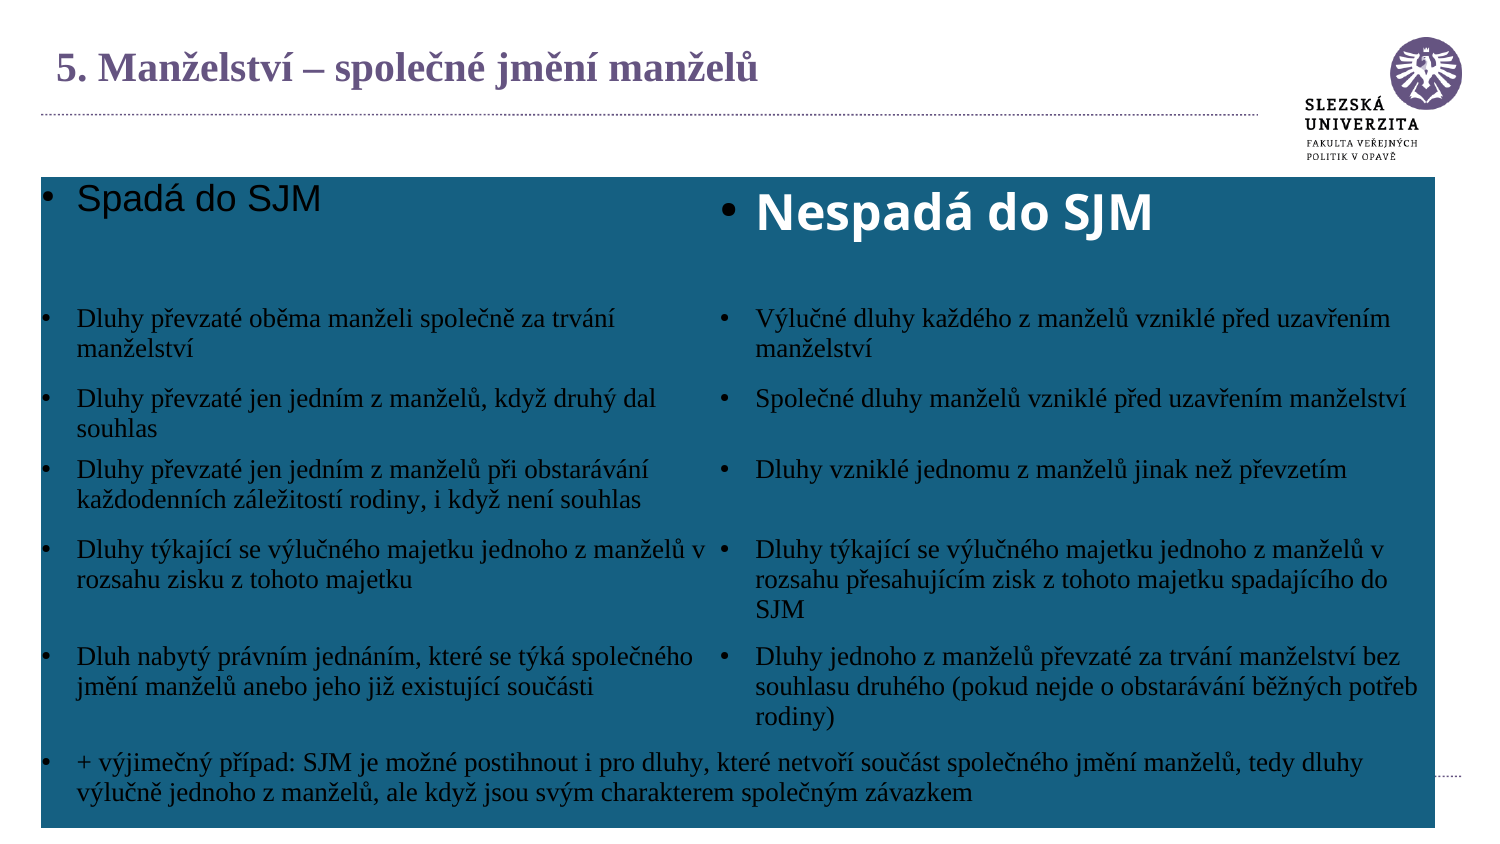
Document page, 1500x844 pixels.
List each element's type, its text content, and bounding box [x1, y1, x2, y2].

table_cell Dluhy jednoho z manželů převzaté za trvání manželství bez souhlasu druhého (pokud nejde o obstarávání běžných potřeb rodiny) [720, 642, 1435, 748]
table_cell Dluhy převzaté oběma manželi společně za trvání manželství [41, 304, 720, 384]
table_cell Dluhy vzniklé jednomu z manželů jinak než převzetím [720, 455, 1435, 535]
table_header Nespadá do SJM [720, 177, 1435, 304]
table_cell Společné dluhy manželů vzniklé před uzavřením manželství [720, 384, 1435, 455]
table_cell Dluh nabytý právním jednáním, které se týká společného jmění manželů anebo jeho již existující součásti [41, 642, 720, 748]
table_cell Dluhy týkající se výlučného majetku jednoho z manželů v rozsahu zisku z tohoto majetku [41, 535, 720, 642]
table_cell Výlučné dluhy každého z manželů vzniklé před uzavřením manželství [720, 304, 1435, 384]
title 5. Manželství – společné jmění manželů [41, 32, 1220, 116]
table_cell Dluhy týkající se výlučného majetku jednoho z manželů v rozsahu přesahujícím zisk z tohoto majetku spadajícího do SJM [720, 535, 1435, 642]
table_cell + výjimečný případ: SJM je možné postihnout i pro dluhy, které netvoří součást společného jmění manželů, tedy dluhy výlučně jednoho z manželů, ale když jsou svým charakterem společným závazkem [41, 748, 1435, 828]
table_cell Dluhy převzaté jen jedním z manželů, když druhý dal souhlas [41, 384, 720, 455]
table_header Spadá do SJM [41, 177, 720, 304]
table_cell Dluhy převzaté jen jedním z manželů při obstarávání každodenních záležitostí rodiny, i když není souhlas [41, 455, 720, 535]
